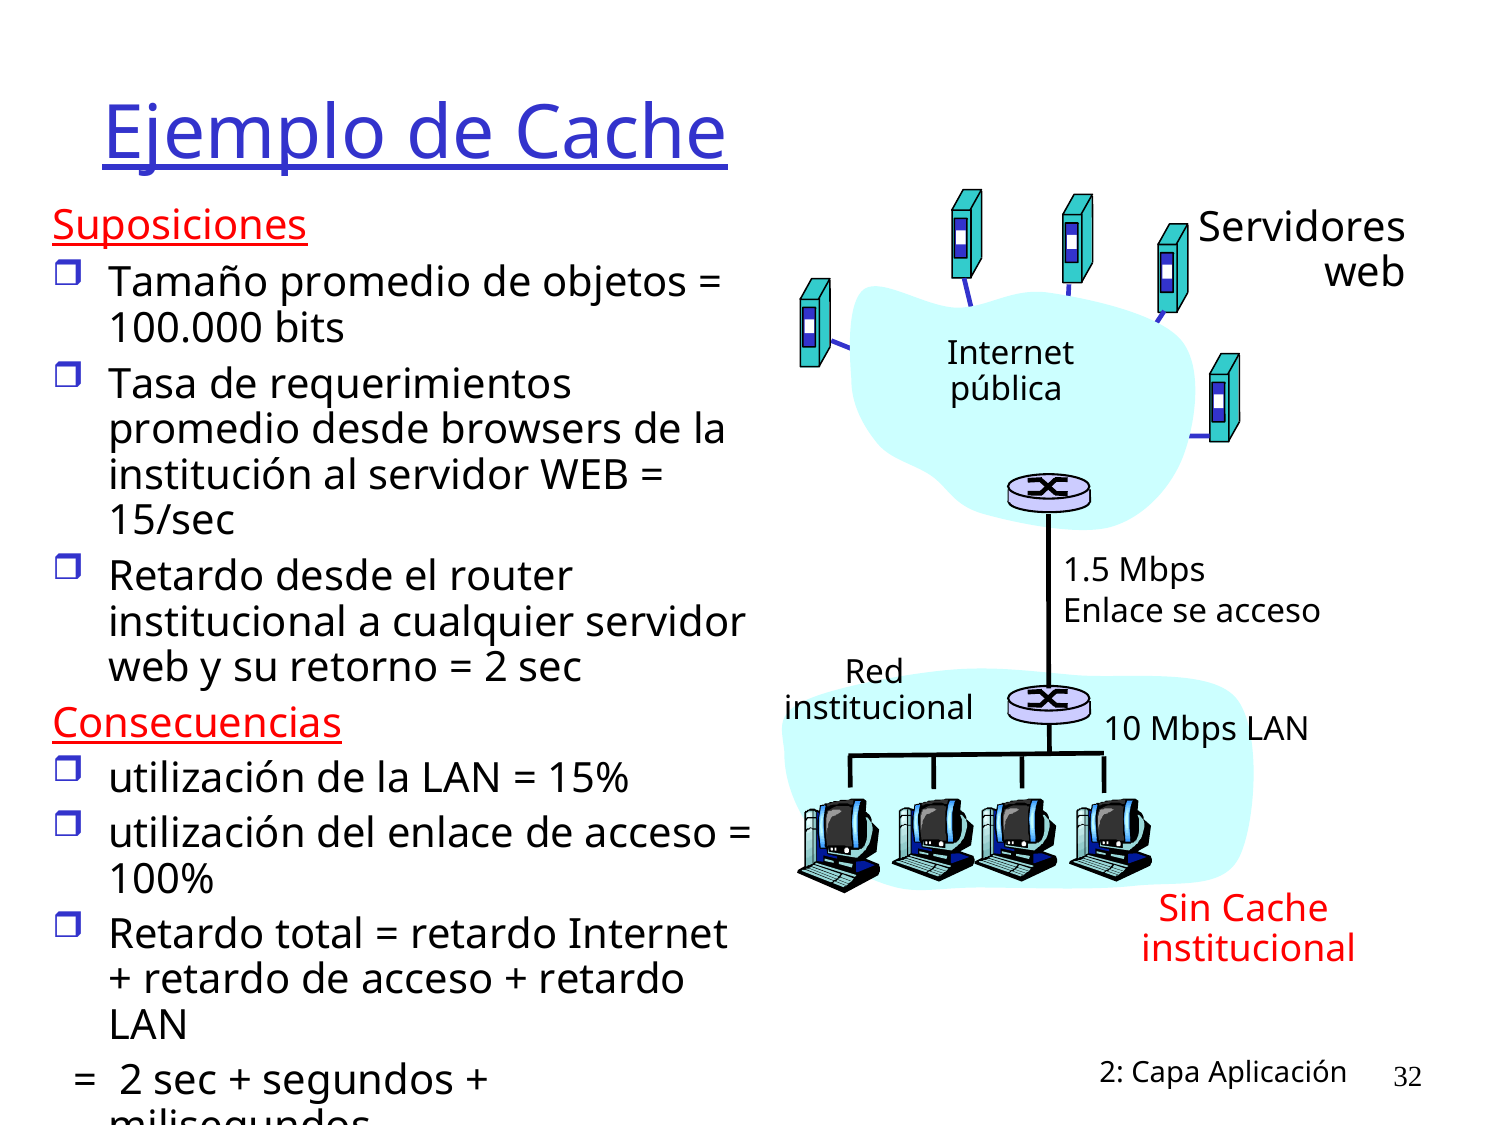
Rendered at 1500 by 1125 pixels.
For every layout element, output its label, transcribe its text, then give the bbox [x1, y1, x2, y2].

list Suposiciones Tamaño promedio de objetos = 100.000 bits Tasa de requerimientos promedio desde browsers de la institución al servidor WEB = 15/sec Retardo desde el router institucional a cualquier servidor web y su retorno = 2 sec Consecuencias utilización de la LAN = 15% utilización del enlace de acceso = 100% Retardo total = retardo Internet + retardo de acceso + retardo LAN = 2 sec + segundos + milisegundos [37, 190, 769, 1059]
text_box Internet pública [923, 327, 1090, 416]
text_box [1062, 194, 1093, 283]
text_box Red institucional [769, 647, 990, 735]
text_box [1158, 223, 1183, 313]
title Ejemplo de Cache [87, 37, 1363, 225]
text_box 10 Mbps LAN [1088, 704, 1326, 756]
text_box Servidores web [1183, 198, 1422, 304]
text_box [951, 189, 982, 279]
text_box [800, 278, 830, 368]
text_box Sin Cache institucional [1126, 881, 1372, 978]
text_box 1.5 Mbps Enlace se acceso [1047, 545, 1337, 637]
text_box [1209, 353, 1240, 443]
text_box [782, 668, 1254, 894]
text_box [849, 286, 1196, 531]
